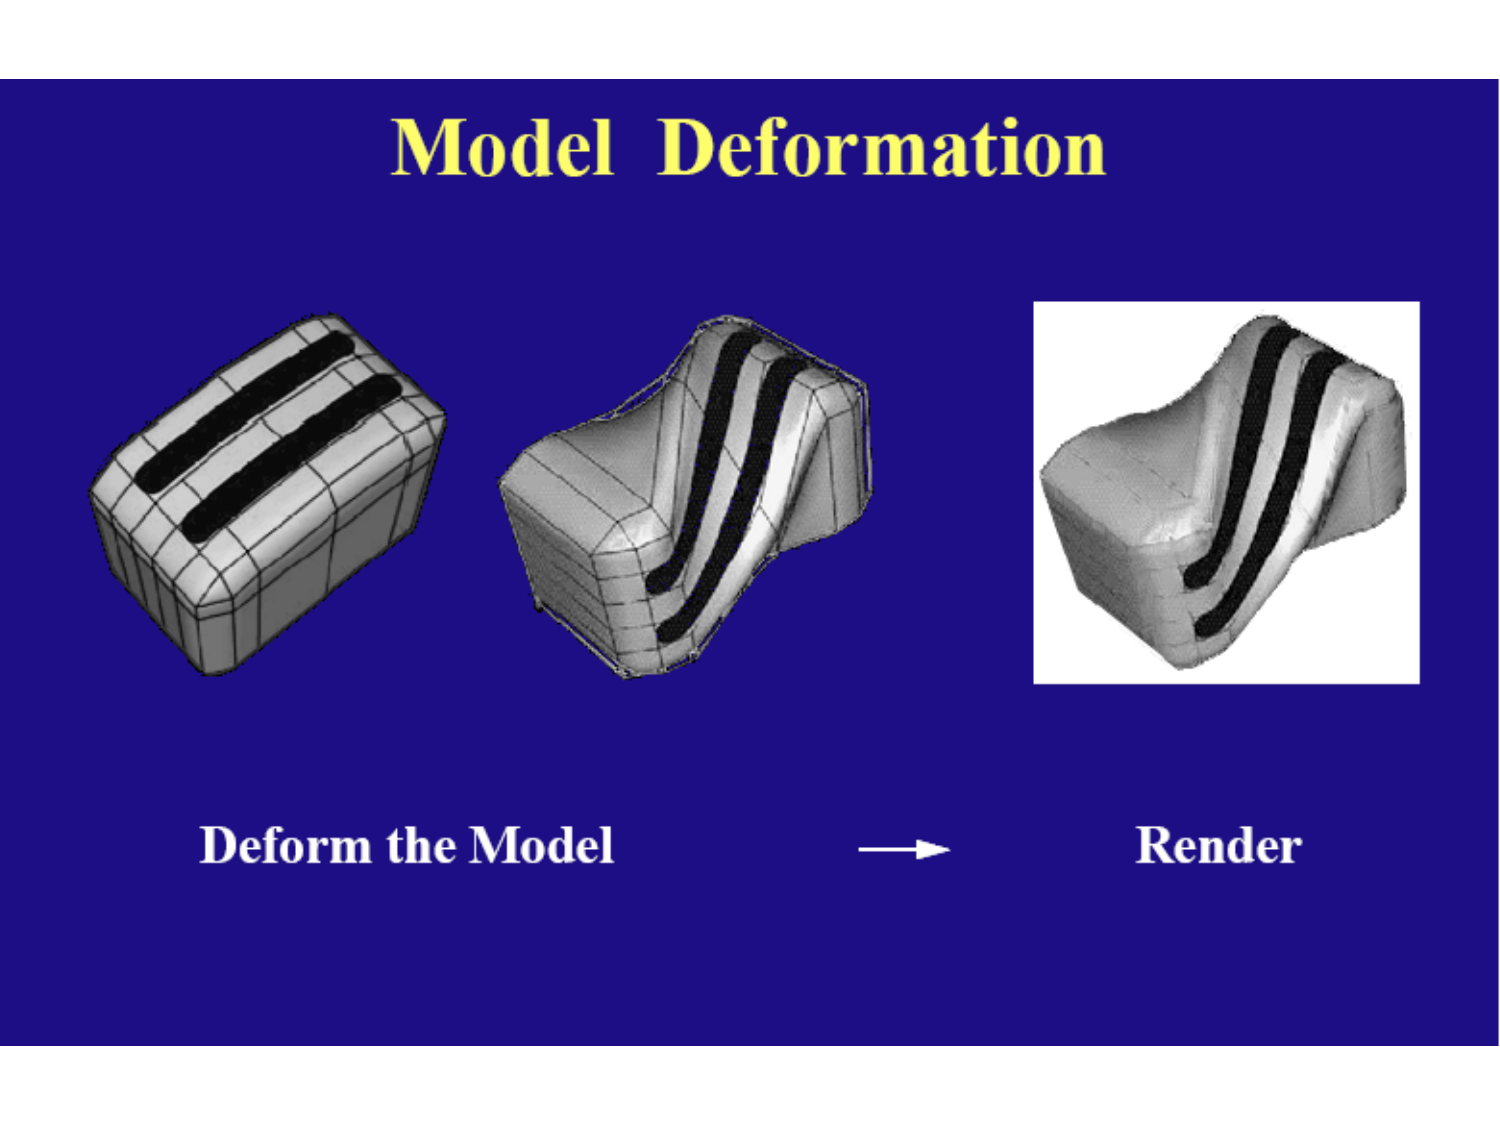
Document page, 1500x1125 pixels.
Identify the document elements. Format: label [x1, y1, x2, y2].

picture [0, 79, 1500, 1046]
